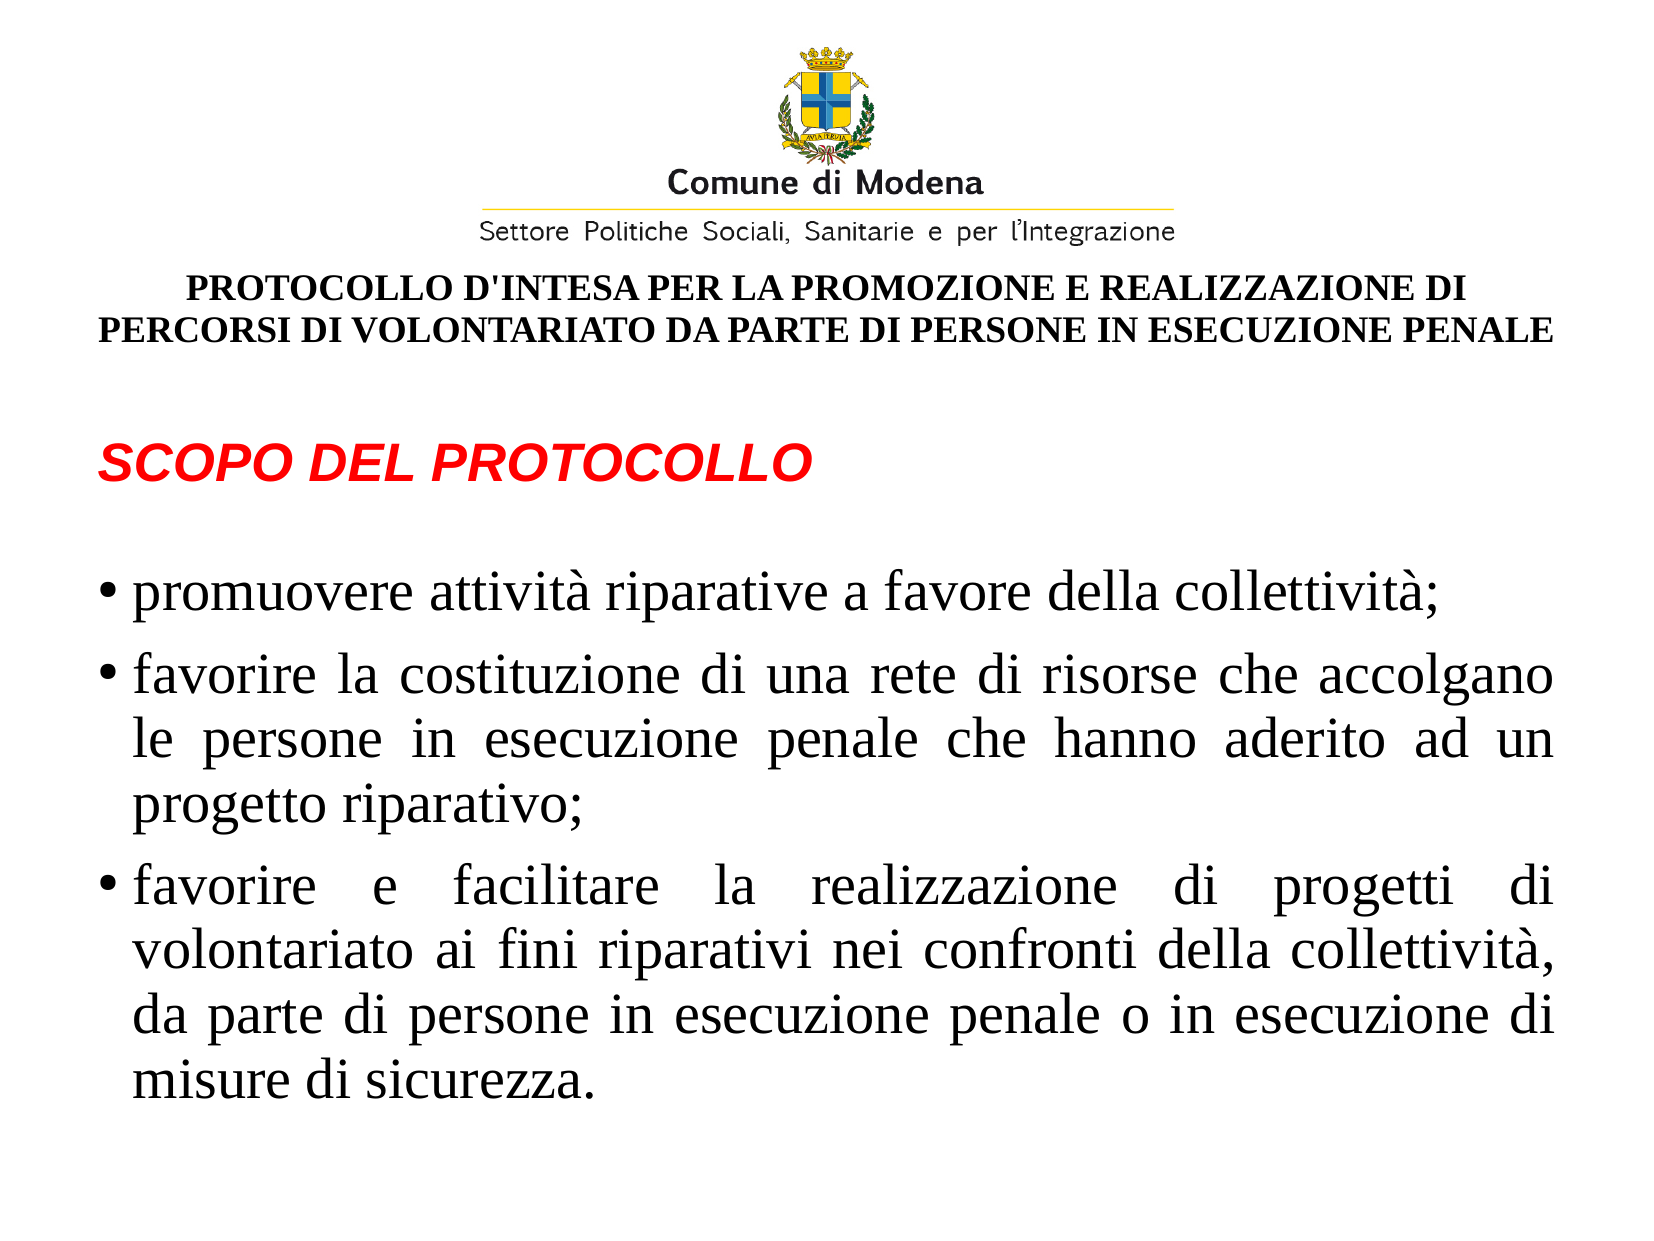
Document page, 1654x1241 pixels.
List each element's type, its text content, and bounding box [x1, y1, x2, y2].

text_box PROTOCOLLO D'INTESA PER LA PROMOZIONE E REALIZZAZIONE DI PERCORSI DI VOLONTARIATO DA PARTE DI PERSONE IN ESECUZIONE PENALE [76, 259, 1577, 360]
picture [478, 47, 1176, 249]
text_box SCOPO DEL PROTOCOLLO promuovere attività riparative a favore della collettività; favorire la costituzione di una rete di risorse che accolgano le persone in esecuzione penale che hanno aderito ad un progetto riparativo; favorire e facilitare la realizzazione di progetti di volontariato ai fini riparativi nei confronti della collettività, da parte di persone in esecuzione penale o in esecuzione di misure di sicurezza. [82, 425, 1571, 1127]
